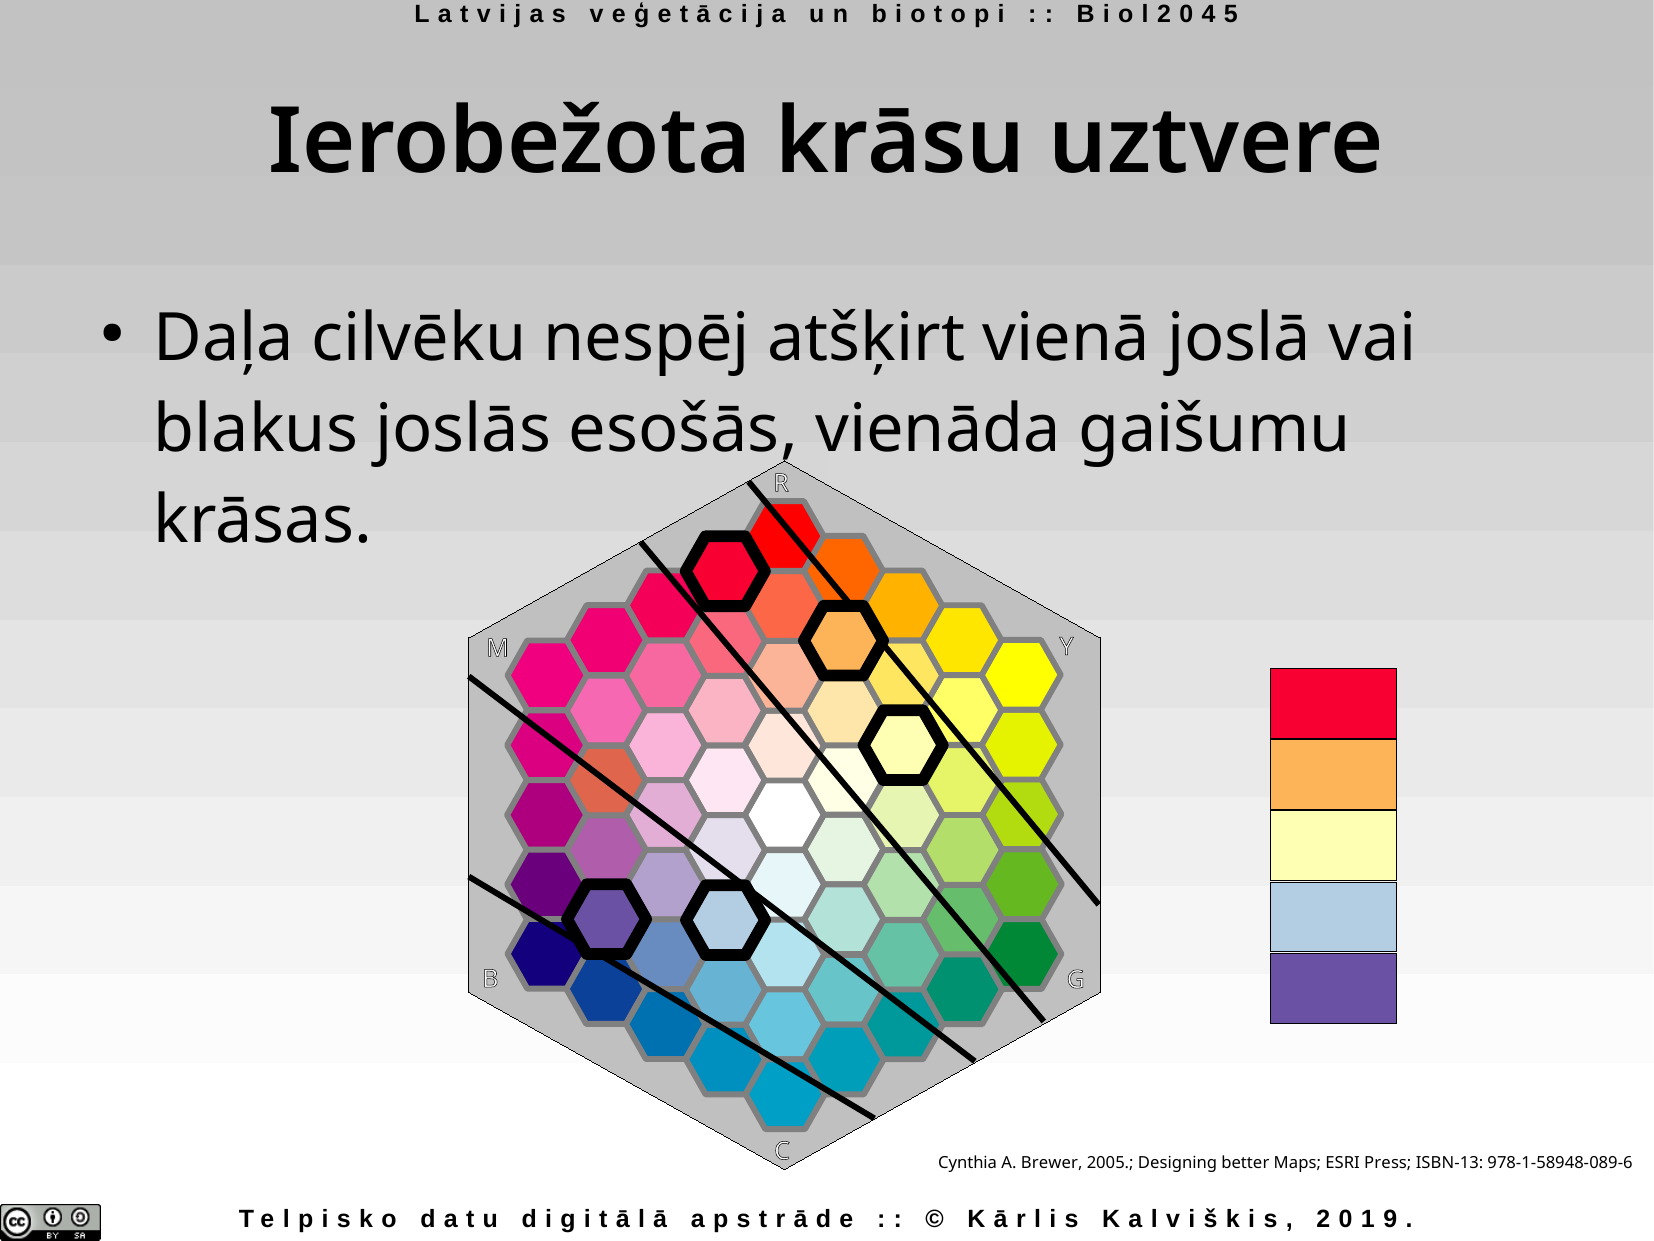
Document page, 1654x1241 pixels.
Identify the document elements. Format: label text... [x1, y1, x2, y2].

title Ierobežota krāsu uztvere [29, 49, 1625, 296]
picture [0, 0, 1654, 1241]
text_box B [482, 960, 500, 990]
text_box Y [1059, 628, 1084, 658]
text_box M [486, 629, 510, 660]
text_box R [773, 464, 797, 495]
text_box Cynthia A. Brewer, 2005.; Designing better Maps; ESRI Press; ISBN-13: 978-1-58948-089-6 [979, 1153, 1635, 1174]
list Daļa cilvēku nespēj atšķirt vienā joslā vai blakus joslās esošās, vienāda gaišumu krāsas. [82, 289, 1571, 1113]
text_box [683, 1113, 871, 1170]
text_box [873, 1113, 886, 1119]
text_box C [774, 1132, 792, 1162]
text_box G [1066, 961, 1087, 991]
